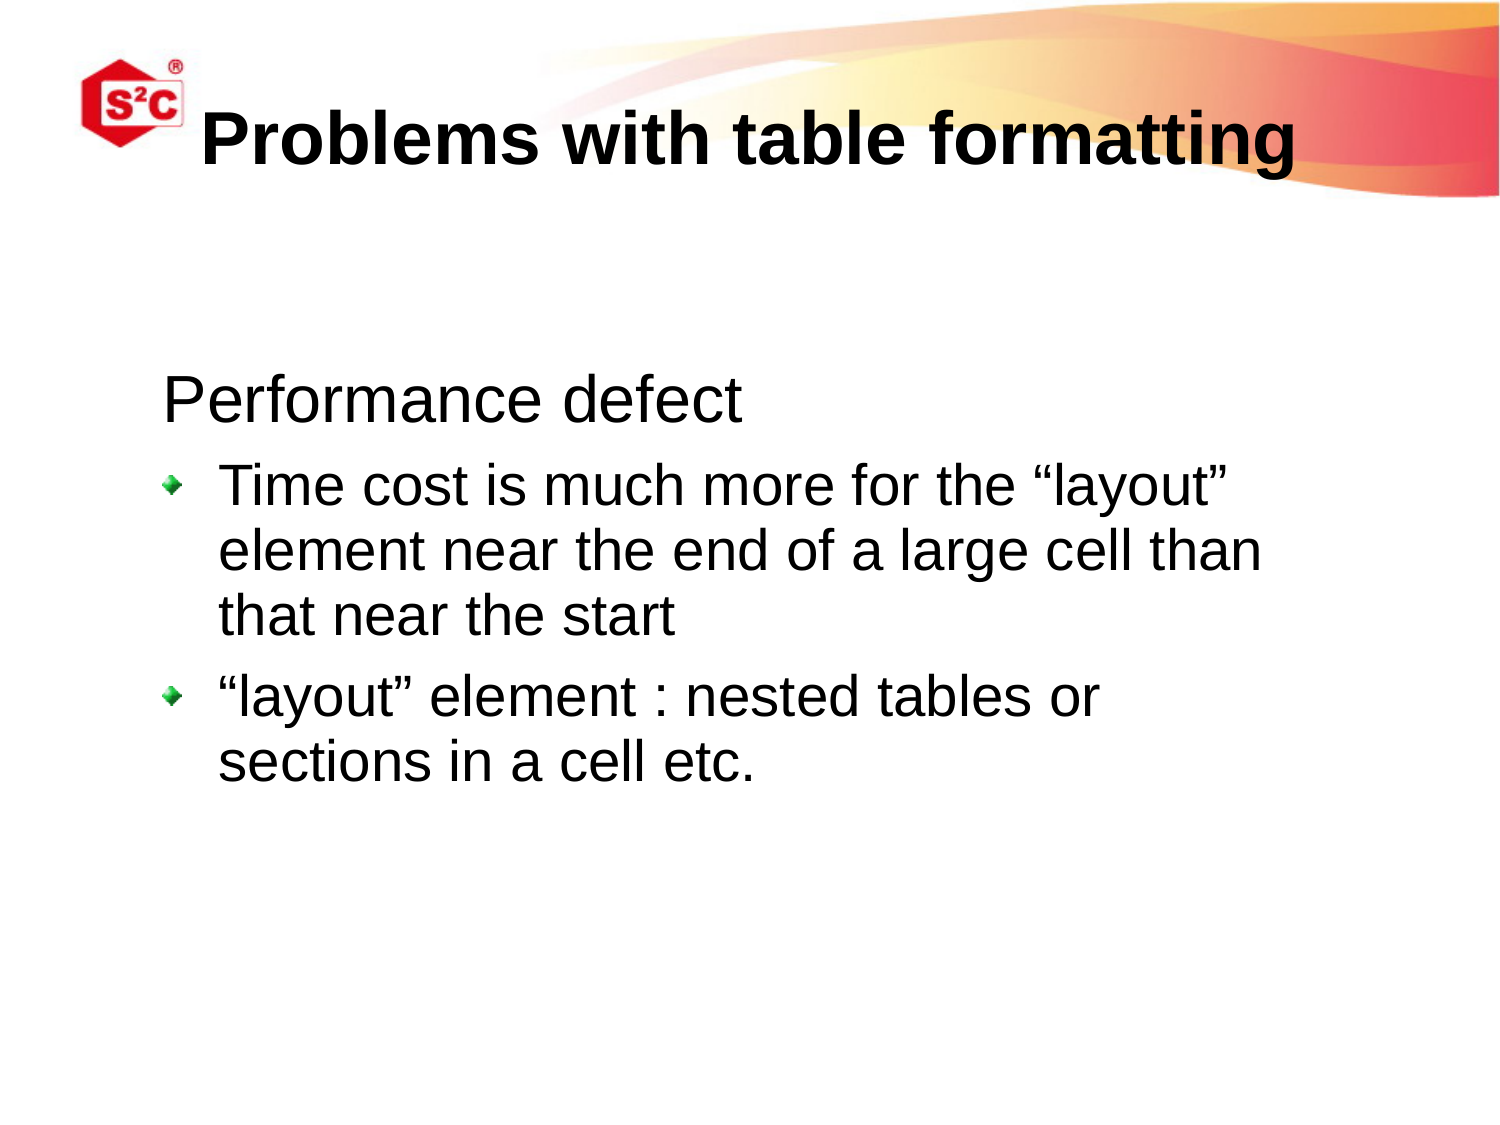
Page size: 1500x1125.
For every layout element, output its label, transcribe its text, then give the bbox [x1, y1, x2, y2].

list Performance defect Time cost is much more for the “layout” element near the end of a large cell than that near the start “layout” element : nested tables or sections in a cell etc. [147, 354, 1329, 1004]
title Problems with table formatting [75, 44, 1425, 233]
picture [0, 0, 1500, 1125]
